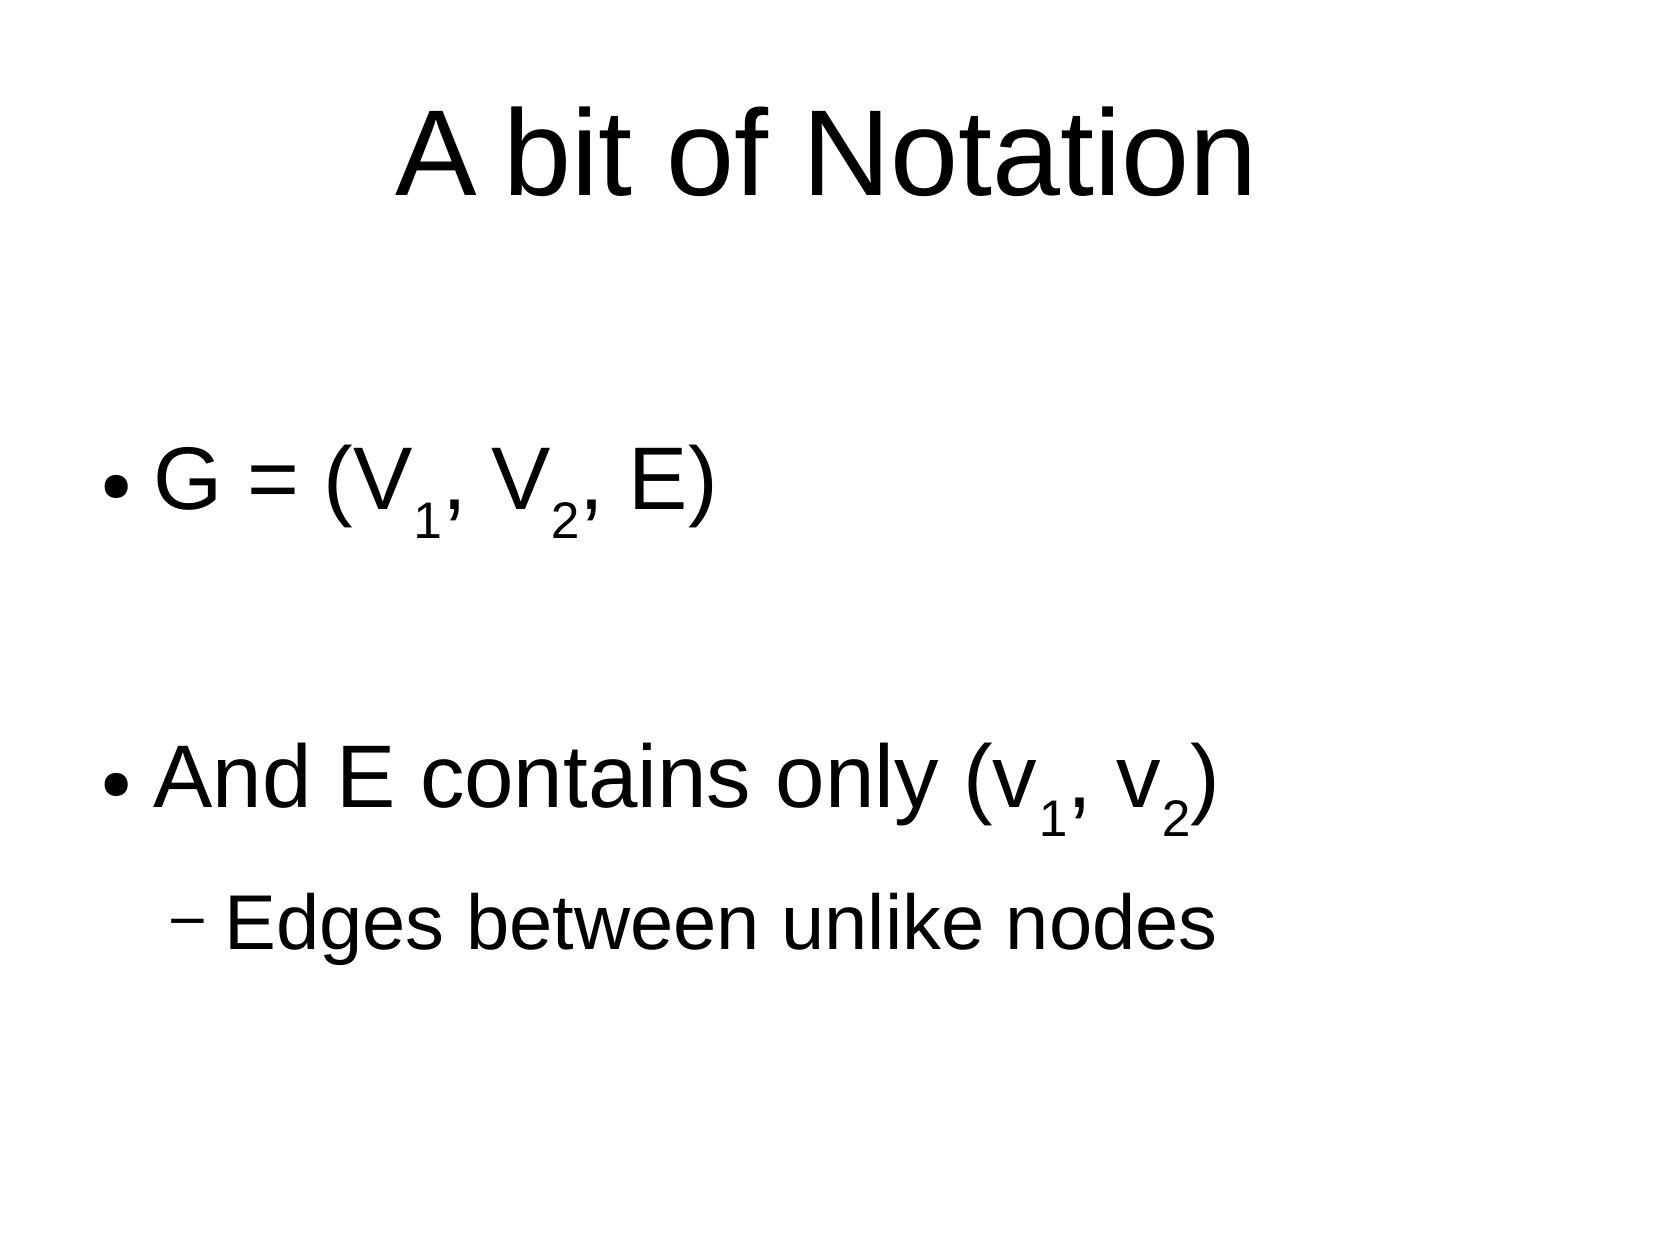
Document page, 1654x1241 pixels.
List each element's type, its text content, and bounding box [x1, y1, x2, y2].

list G = (V1, V2, E) And E contains only (v1, v2) Edges between unlike nodes [82, 290, 1571, 1010]
title A bit of Notation [82, 49, 1571, 257]
